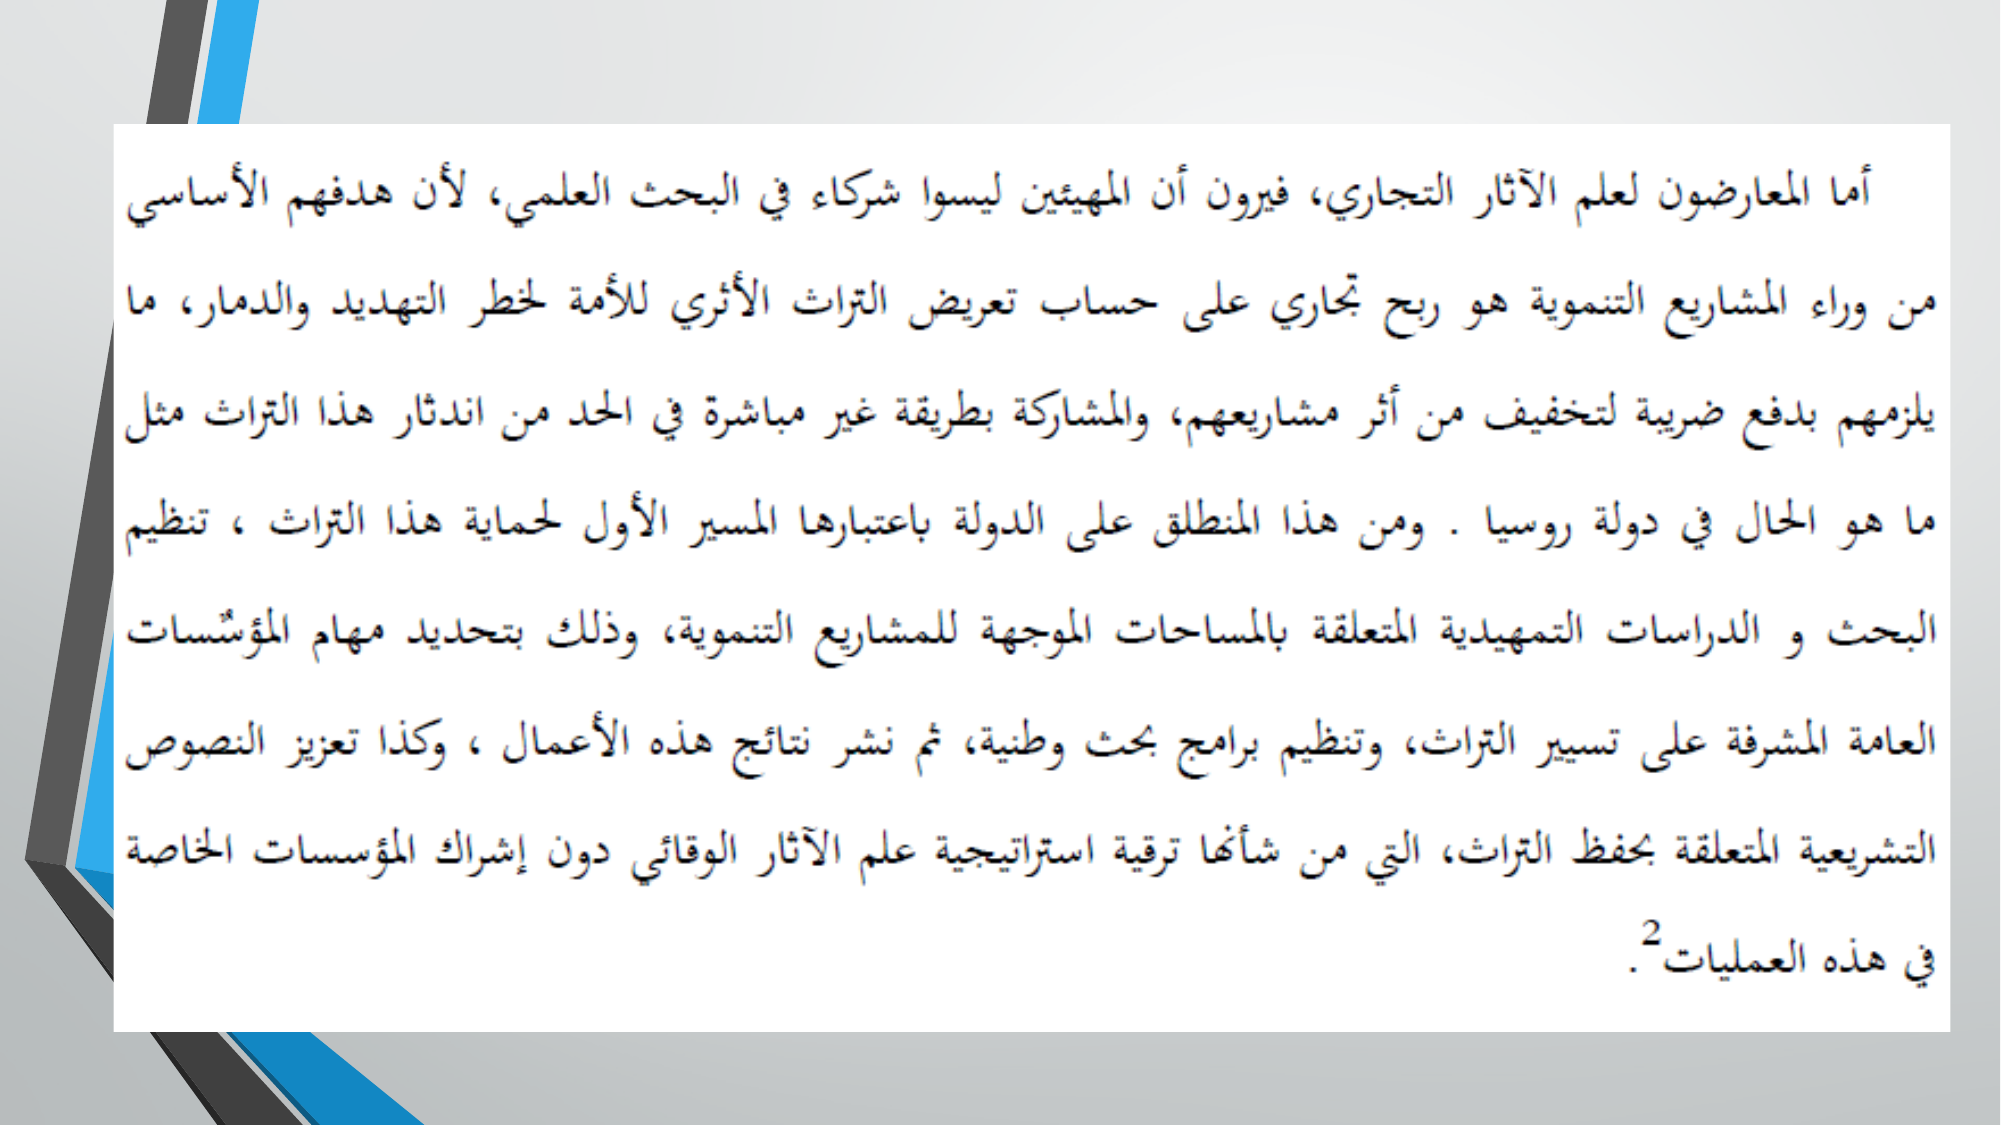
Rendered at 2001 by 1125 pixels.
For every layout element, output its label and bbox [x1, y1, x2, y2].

picture [113, 124, 1951, 1032]
